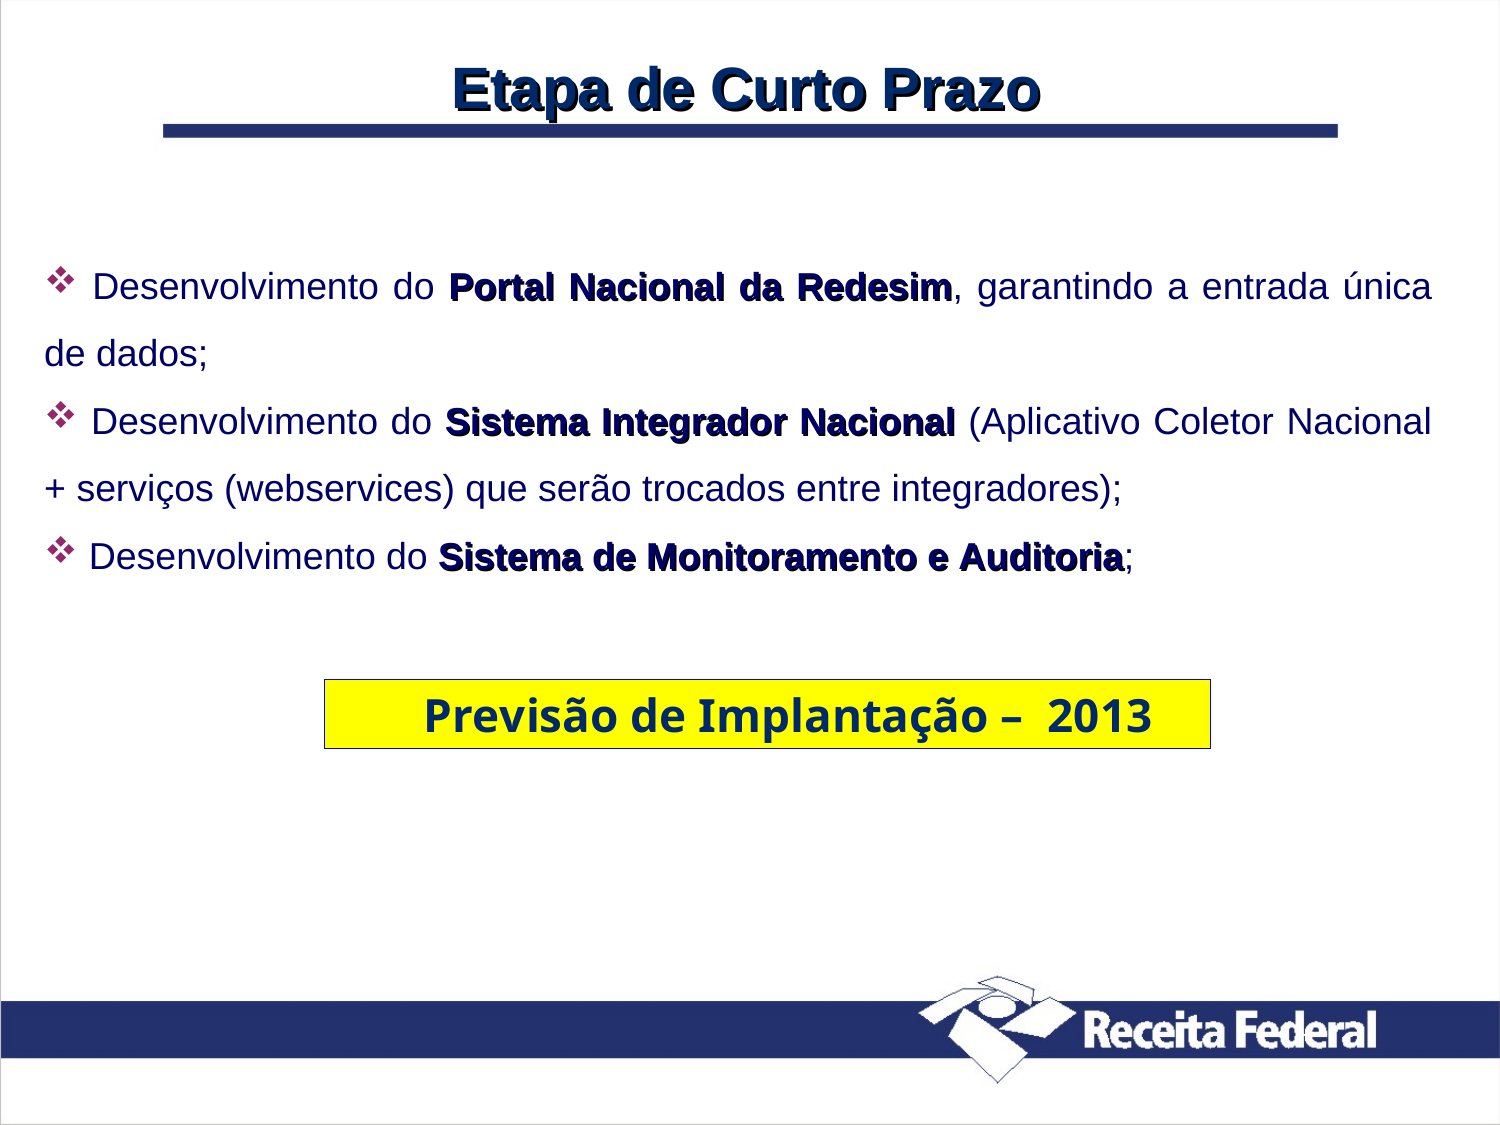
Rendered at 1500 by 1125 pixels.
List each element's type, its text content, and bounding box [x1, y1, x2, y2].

text_box Etapa de Curto Prazo [100, 42, 1393, 129]
text_box Previsão de Implantação – 2013 [324, 679, 1211, 749]
picture [0, 0, 1500, 1125]
text_box Desenvolvimento do Portal Nacional da Redesim, garantindo a entrada única de dados; Desenvolvimento do Sistema Integrador Nacional (Aplicativo Coletor Nacional + serviços (webservices) que serão trocados entre integradores); Desenvolvimento do Sistema de Monitoramento e Auditoria; [29, 231, 1447, 788]
